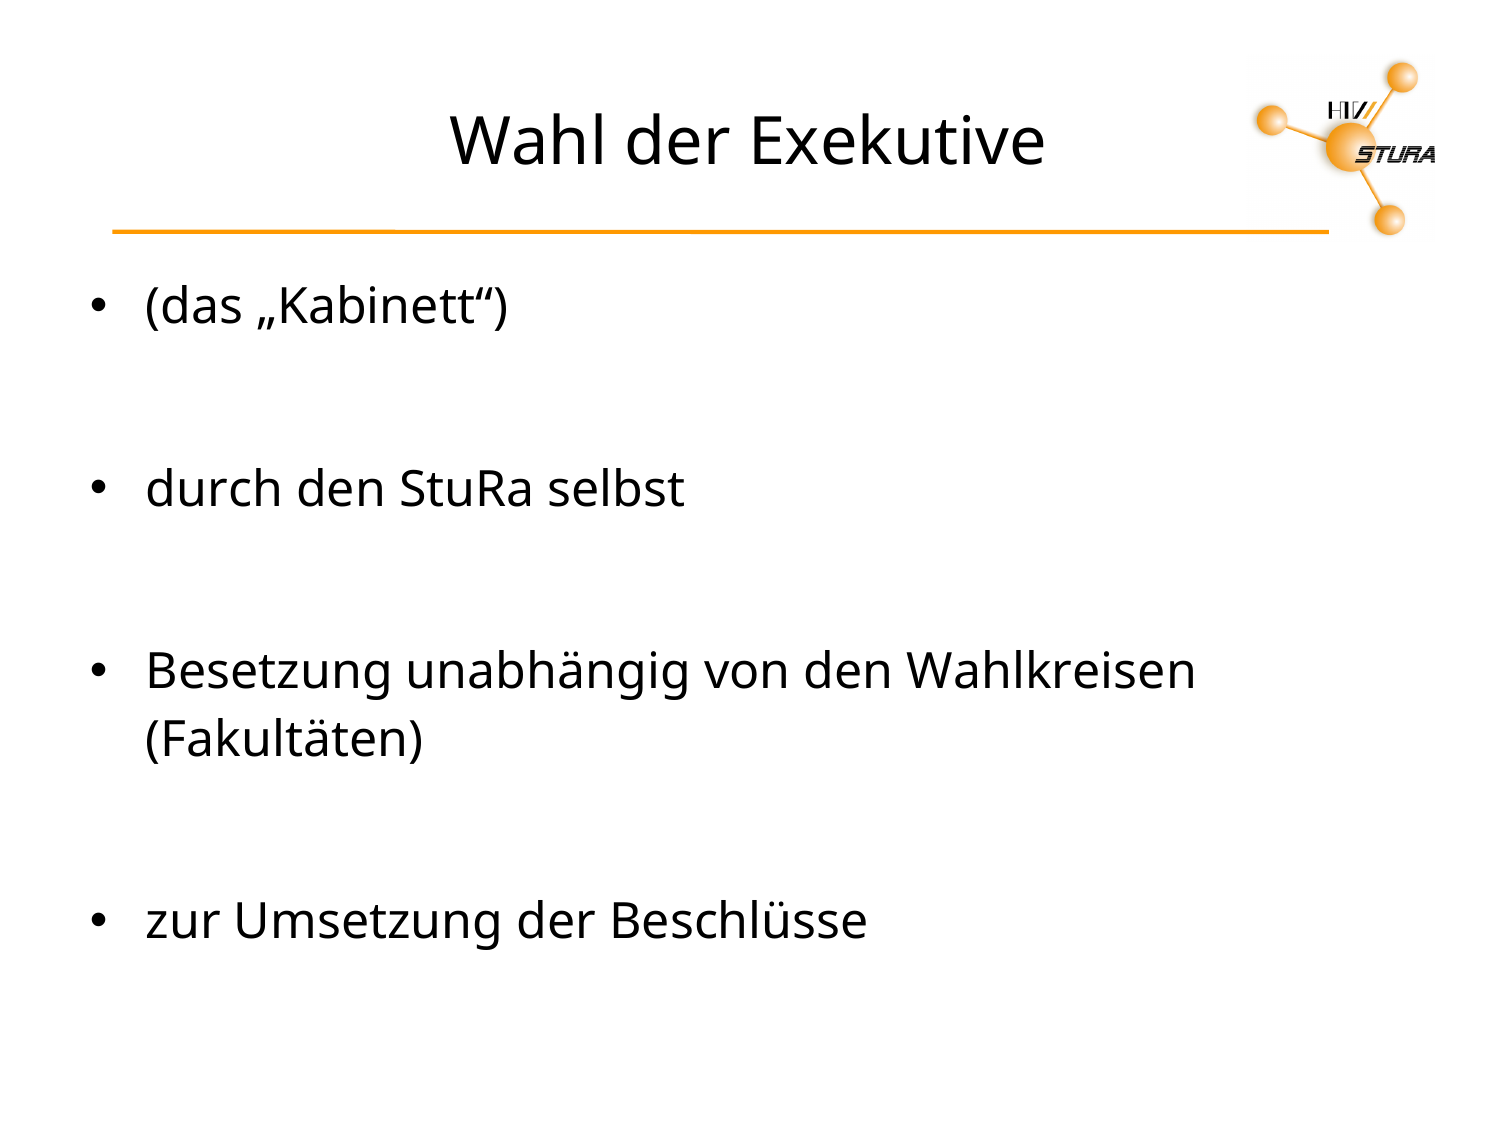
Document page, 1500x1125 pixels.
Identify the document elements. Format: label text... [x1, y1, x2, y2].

list (das „Kabinett“) durch den StuRa selbst Besetzung unabhängig von den Wahlkreisen (Fakultäten) zur Umsetzung der Beschlüsse [75, 262, 1426, 1063]
title Wahl der Exekutive [74, 45, 1424, 233]
picture [1246, 54, 1435, 242]
